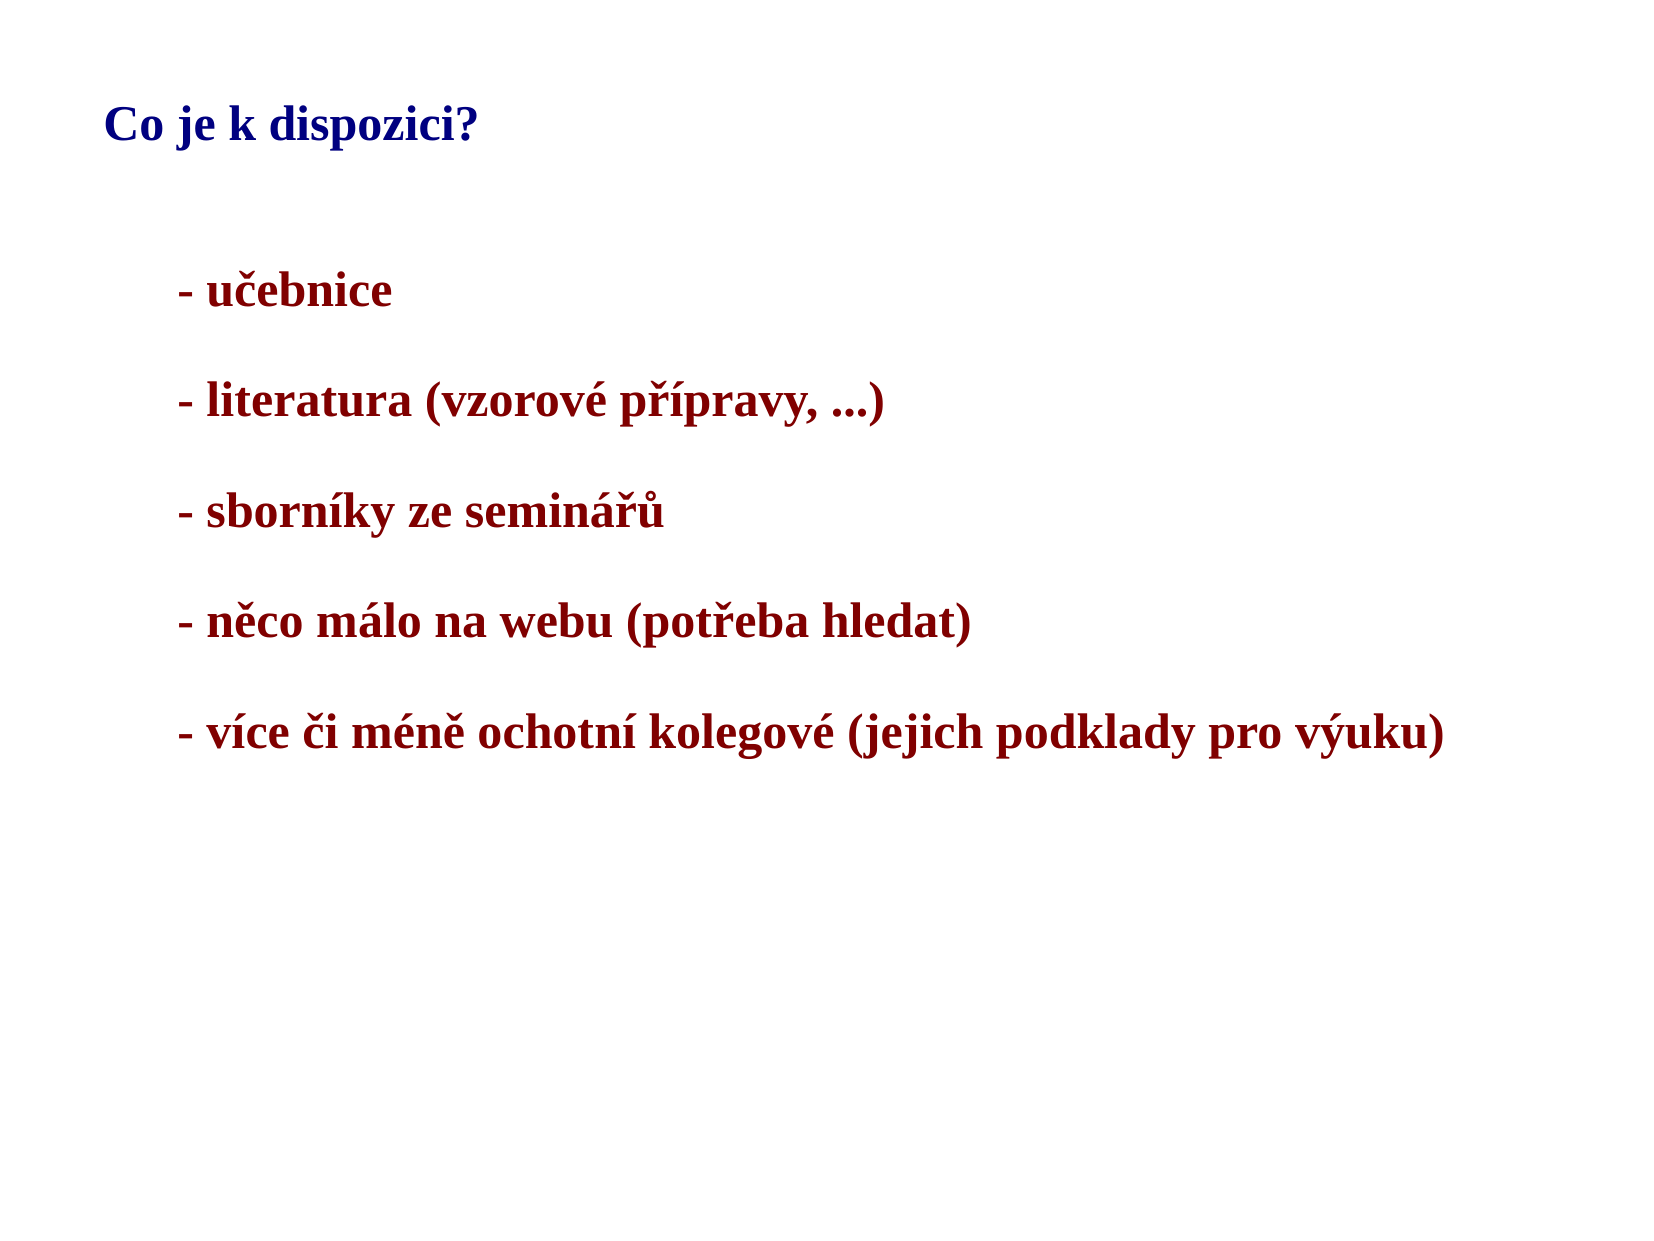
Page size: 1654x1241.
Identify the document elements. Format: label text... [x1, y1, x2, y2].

text_box Co je k dispozici? - učebnice - literatura (vzorové přípravy, ...) - sborníky ze seminářů - něco málo na webu (potřeba hledat) - více či méně ochotní kolegové (jejich podklady pro výuku) [88, 88, 1462, 952]
